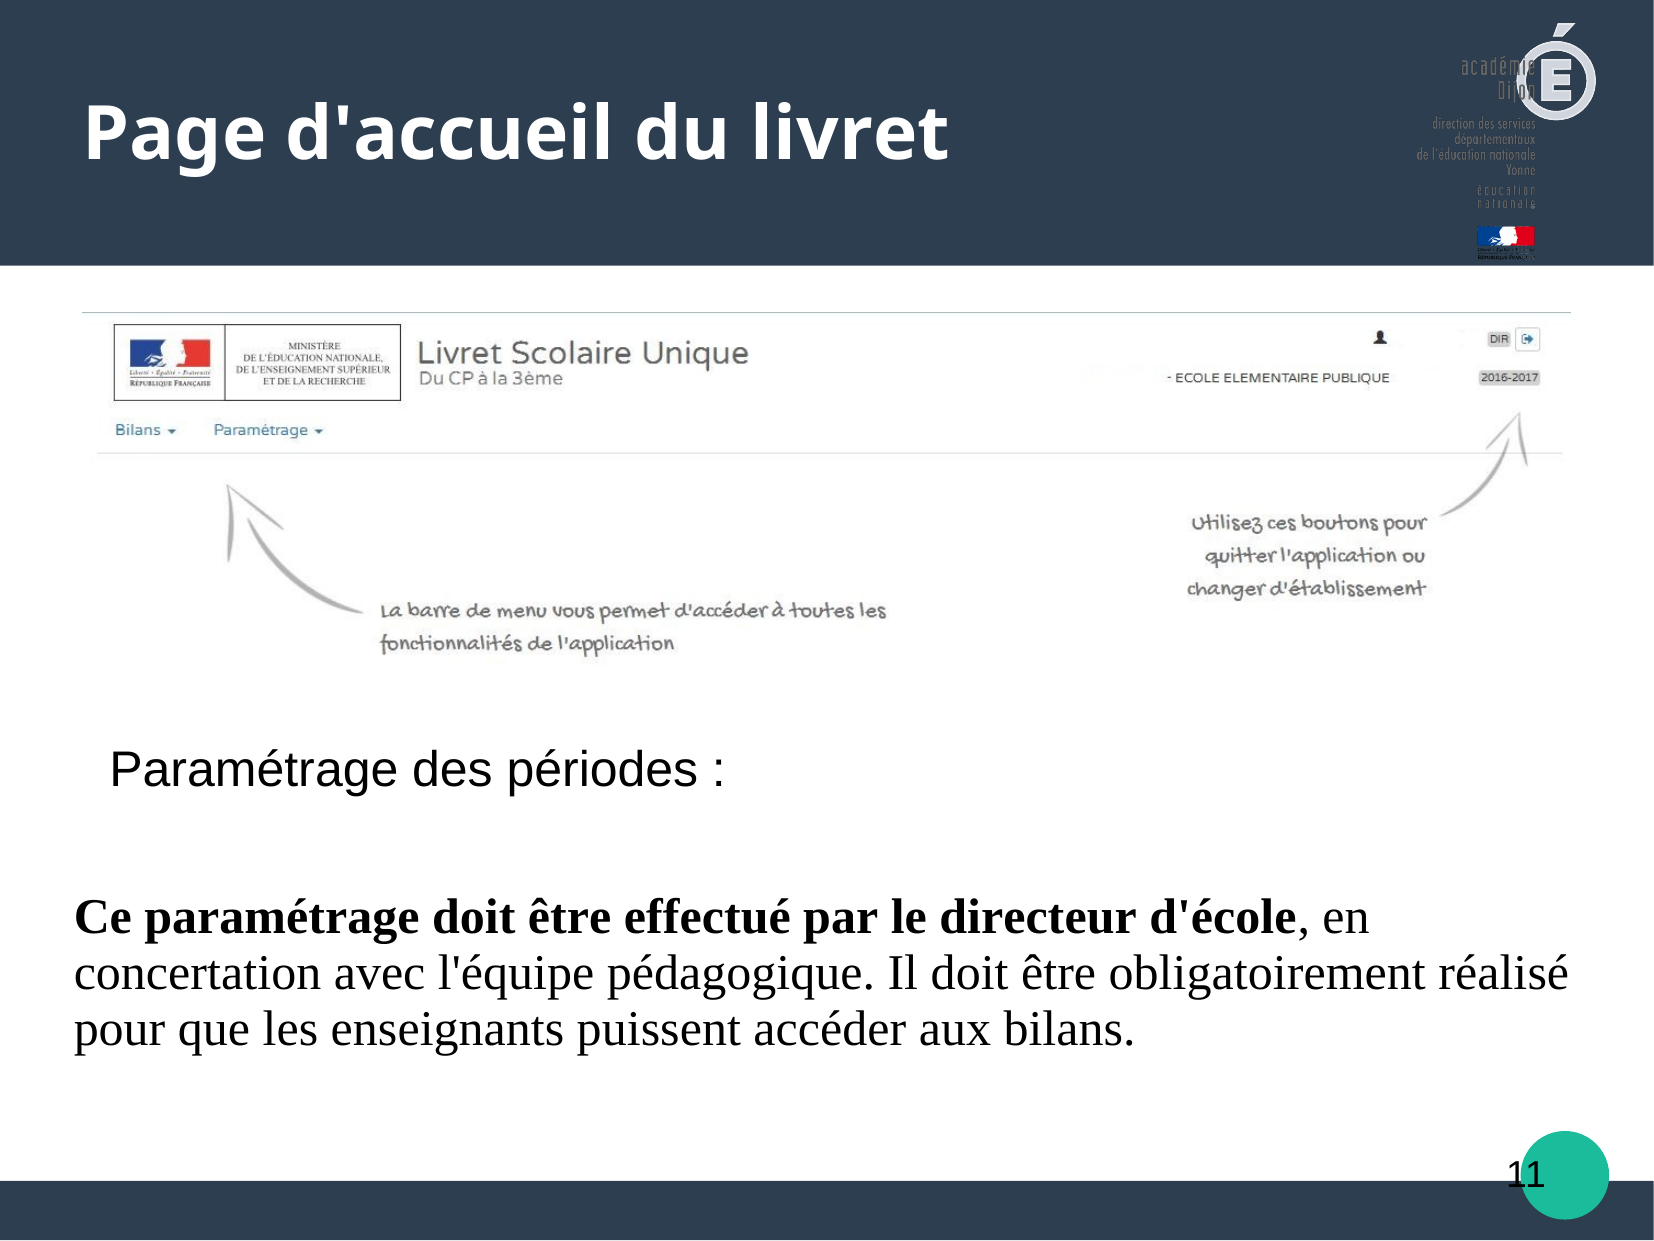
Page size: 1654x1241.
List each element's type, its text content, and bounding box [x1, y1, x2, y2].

title Page d'accueil du livret [82, 49, 1417, 201]
picture [82, 312, 1571, 712]
picture [1417, 23, 1596, 260]
text_box Ce paramétrage doit être effectué par le directeur d'école, en concertation avec l'équipe pédagogique. Il doit être obligatoirement réalisé pour que les enseignants puissent accéder aux bilans. [59, 879, 1600, 1034]
text_box Paramétrage des périodes : [94, 732, 1571, 874]
